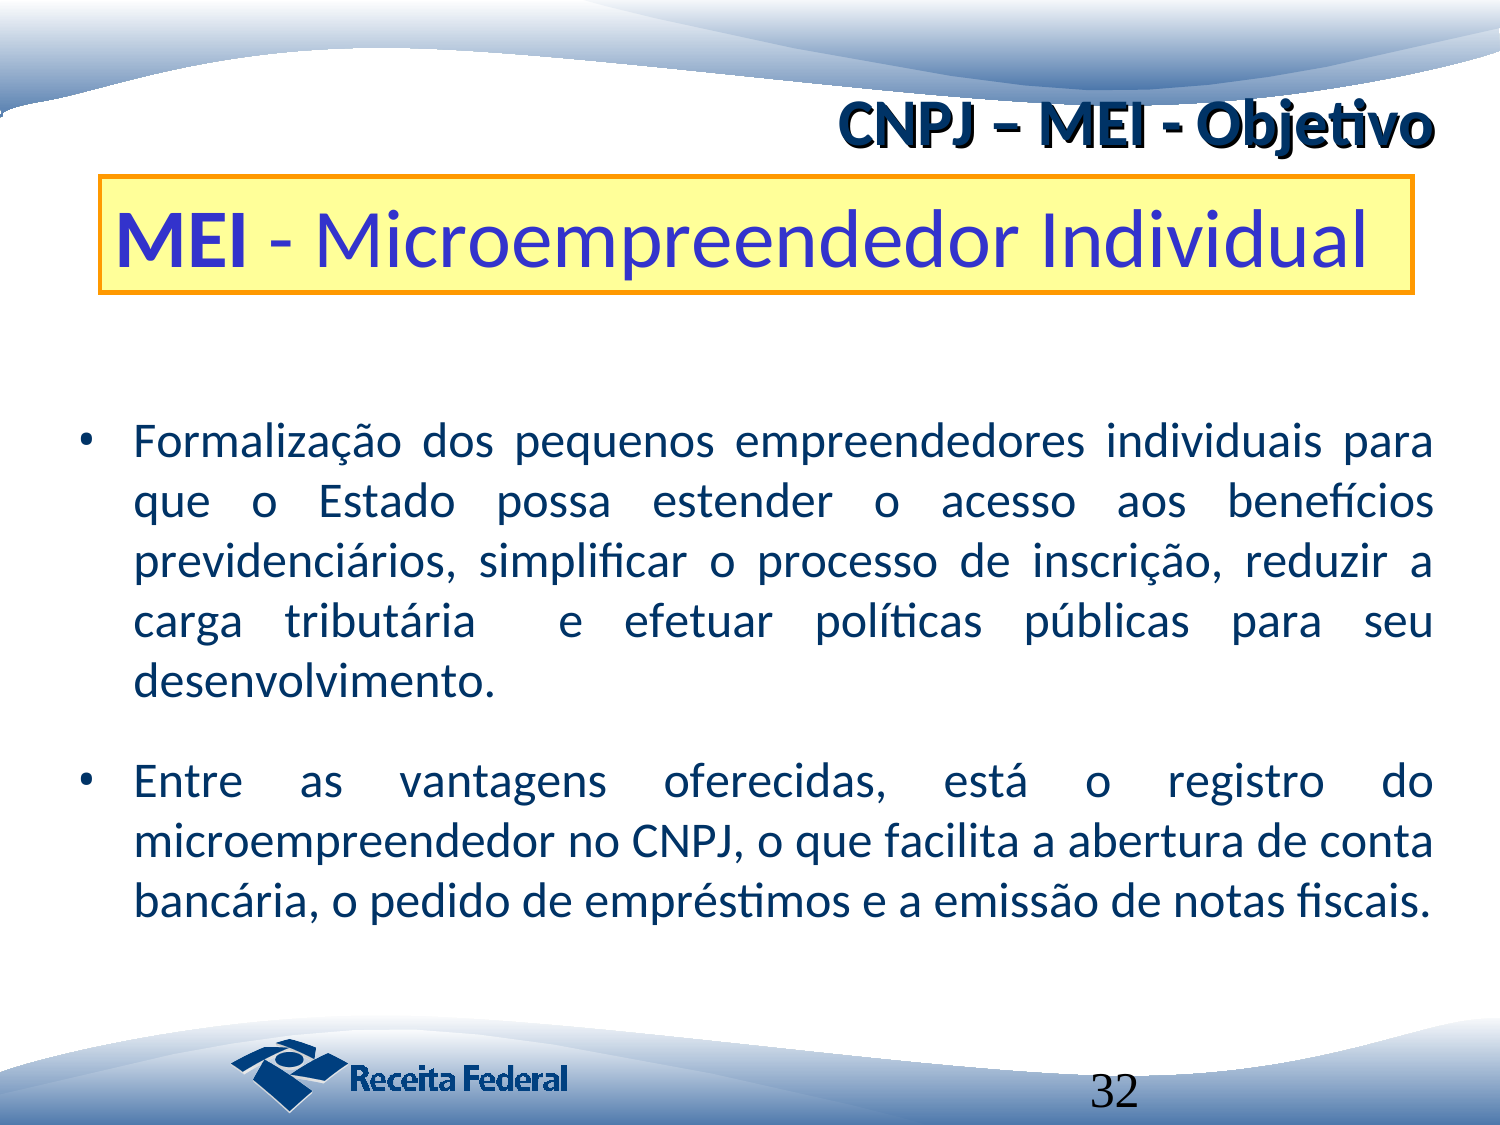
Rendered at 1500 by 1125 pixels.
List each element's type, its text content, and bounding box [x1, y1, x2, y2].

picture [229, 1068, 575, 1117]
text_box MEI - Microempreendedor Individual [99, 176, 1413, 293]
title CNPJ – MEI - Objetivo [62, 24, 1450, 213]
list Formalização dos pequenos empreendedores individuais para que o Estado possa estender o acesso aos benefícios previdenciários, simplificar o processo de inscrição, reduzir a carga tributária e efetuar políticas públicas para seu desenvolvimento. Entre as vantagens oferecidas, está o registro do microempreendedor no CNPJ, o que facilita a abertura de conta bancária, o pedido de empréstimos e a emissão de notas fiscais. [62, 399, 1450, 1068]
